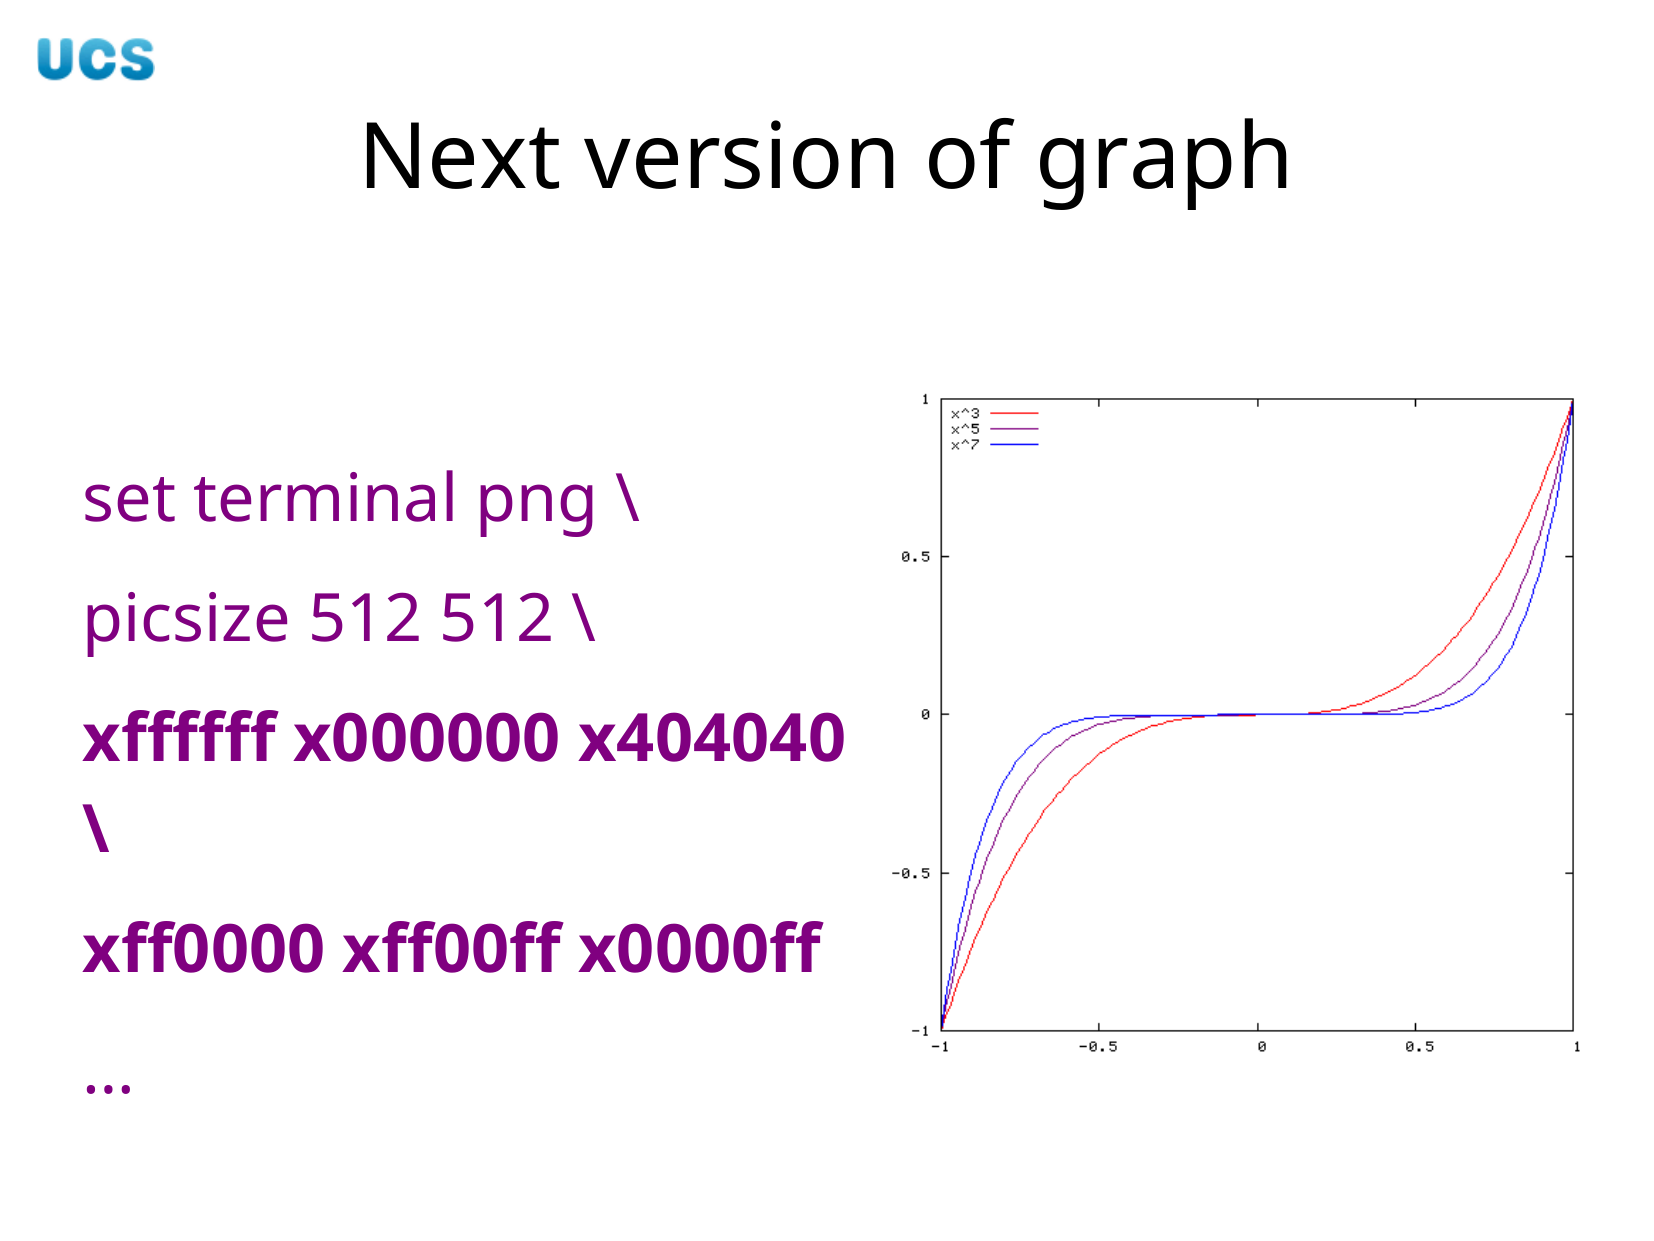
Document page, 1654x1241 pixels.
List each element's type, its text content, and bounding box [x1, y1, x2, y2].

title Next version of graph [82, 49, 1571, 257]
picture [874, 336, 1601, 1063]
list set terminal png \ picsize 512 512 \ xffffff x000000 x404040 \ xff0000 xff00ff x0000ff … [82, 450, 863, 1109]
picture [37, 37, 155, 82]
